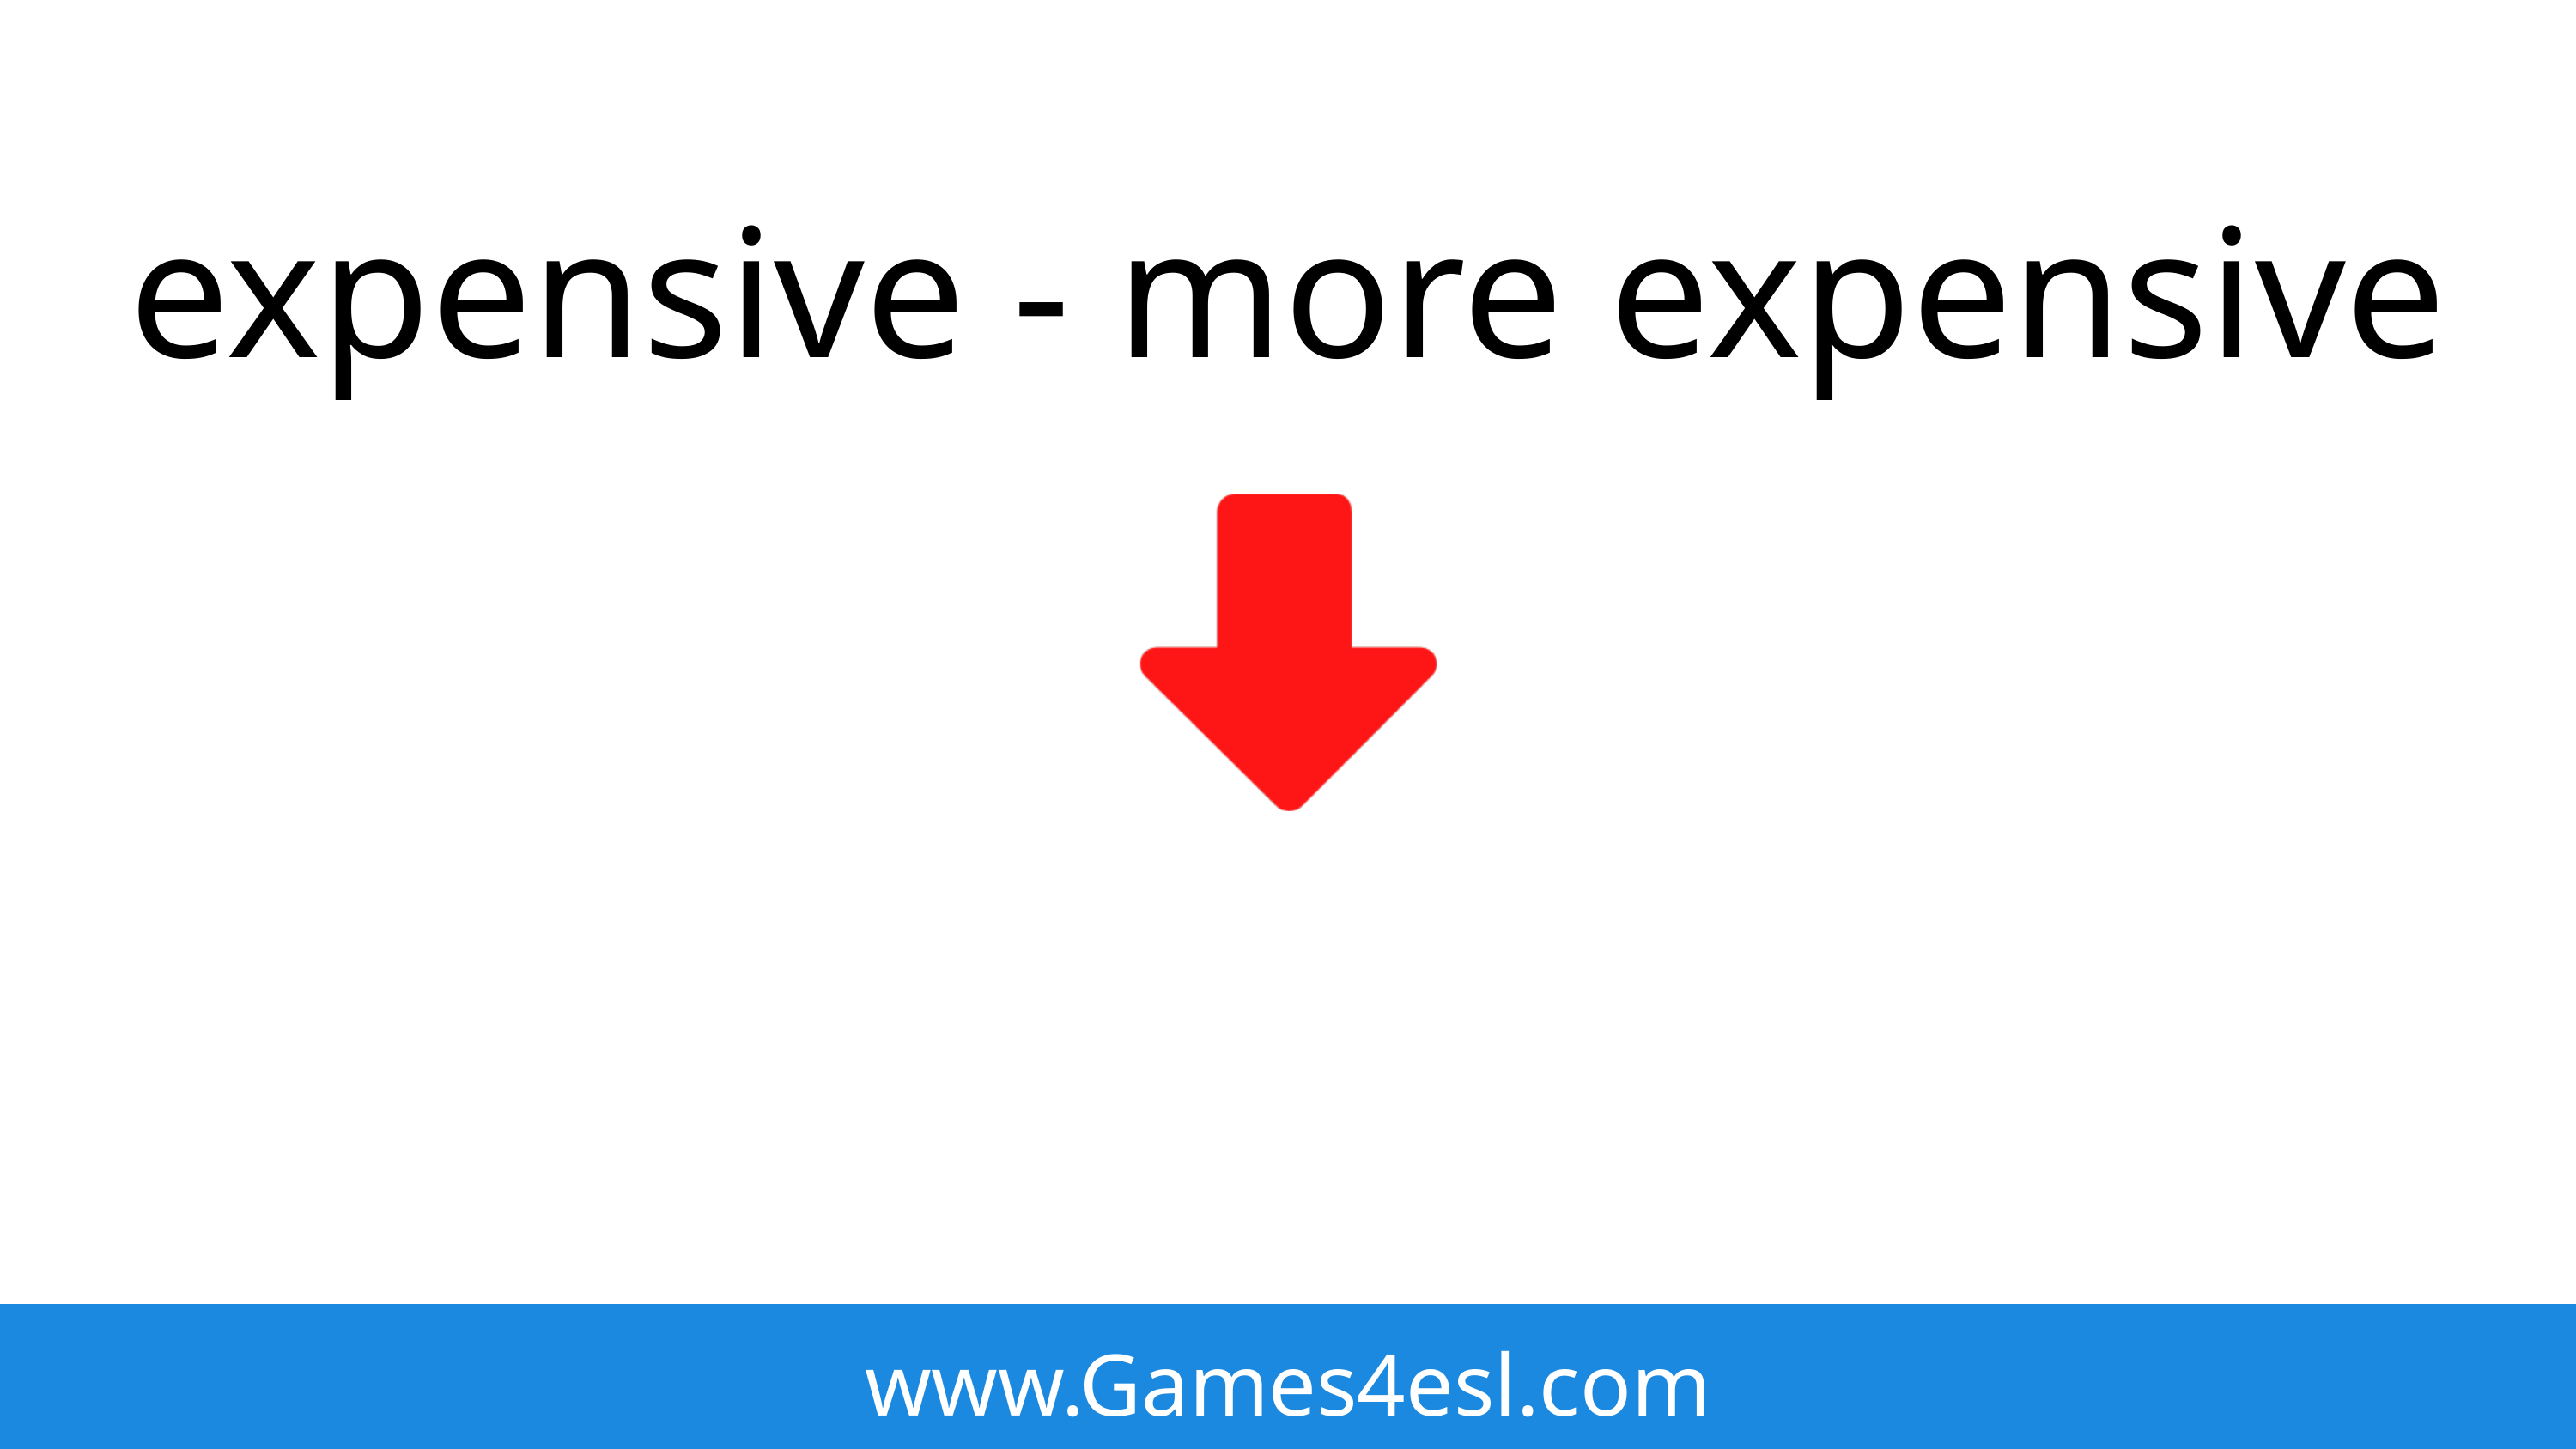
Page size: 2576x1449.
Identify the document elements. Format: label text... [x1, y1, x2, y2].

text_box [0, 1304, 2576, 1449]
picture [1139, 494, 1437, 811]
text_box www.Games4esl.com [842, 1314, 1734, 1426]
text_box expensive - more expensive [0, 142, 2576, 380]
